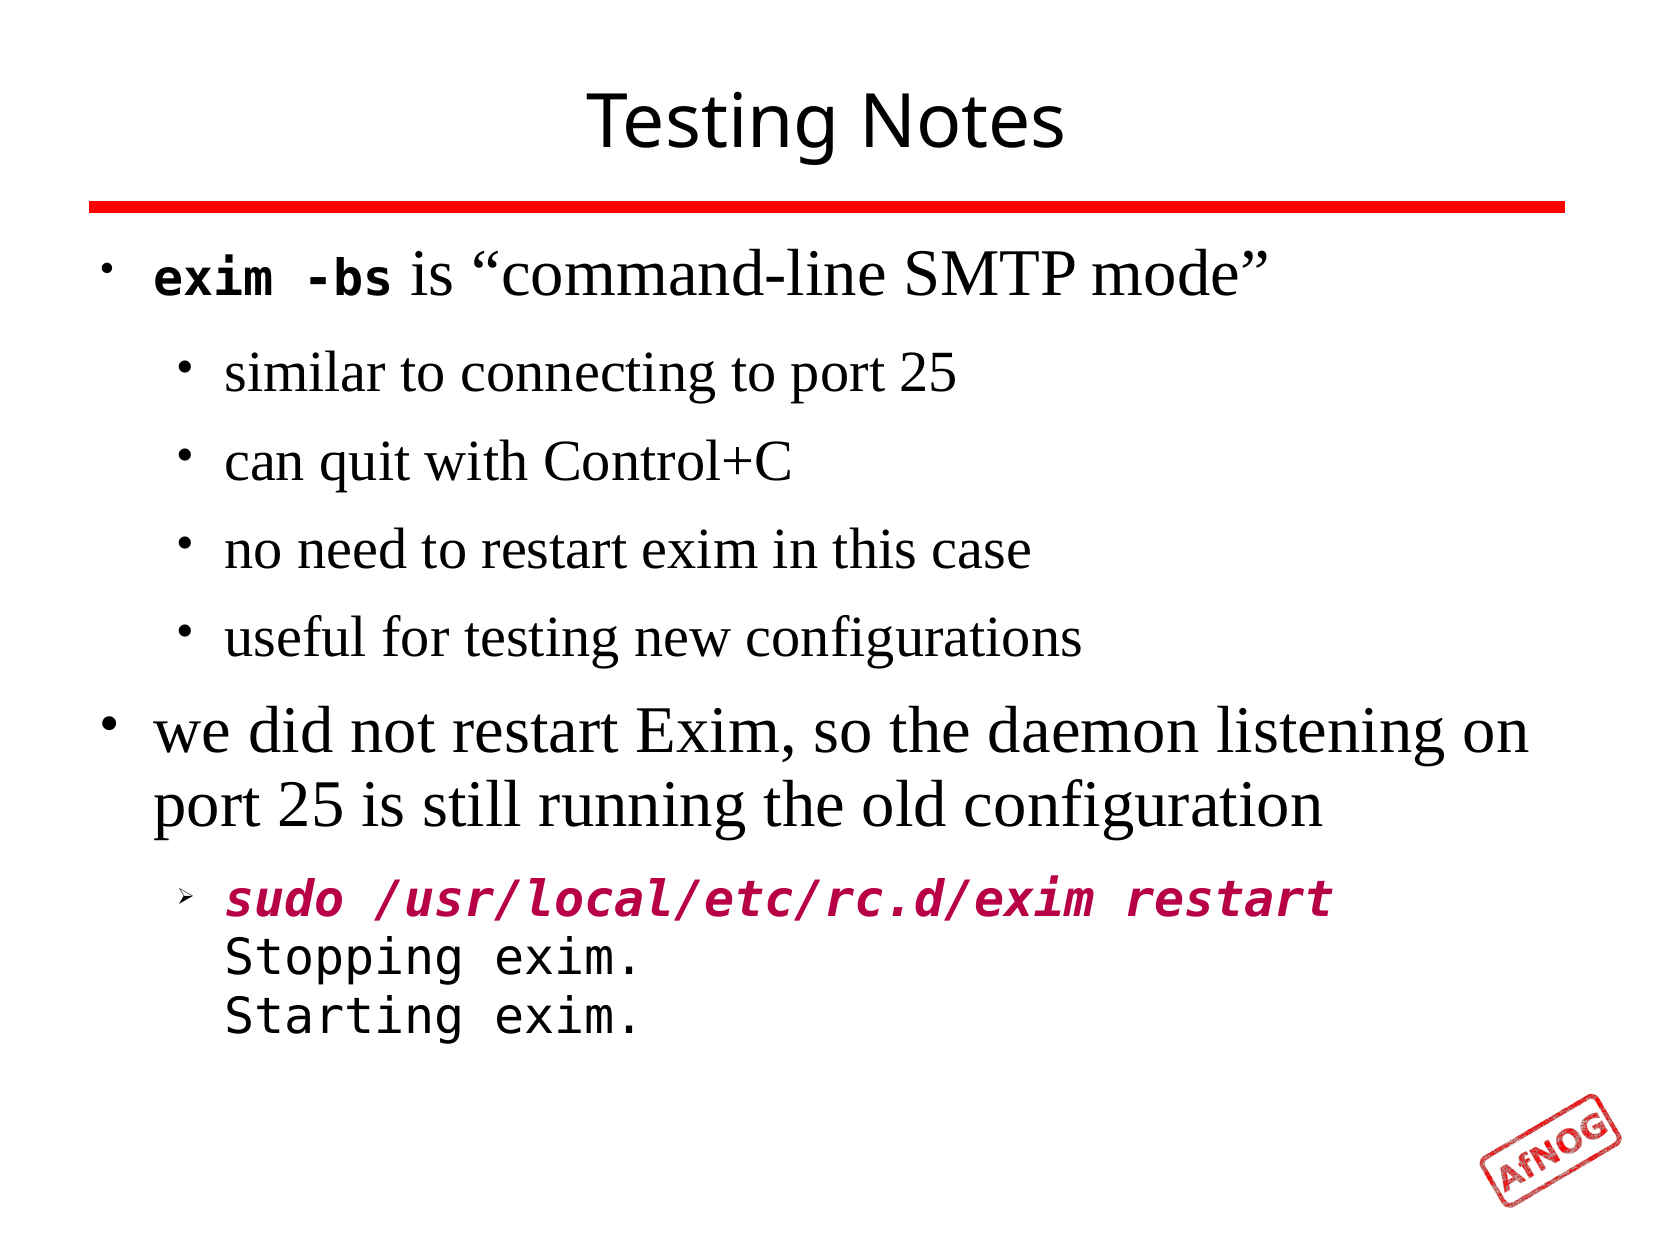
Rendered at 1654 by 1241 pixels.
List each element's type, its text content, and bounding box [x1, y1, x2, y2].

picture [1476, 1090, 1625, 1211]
title Testing Notes [88, 29, 1565, 207]
list exim -bs is “command-line SMTP mode” similar to connecting to port 25 can quit with Control+C no need to restart exim in this case useful for testing new configurations we did not restart Exim, so the daemon listening on port 25 is still running the old configuration sudo /usr/local/etc/rc.d/exim restart Stopping exim. Starting exim. [82, 236, 1571, 1123]
